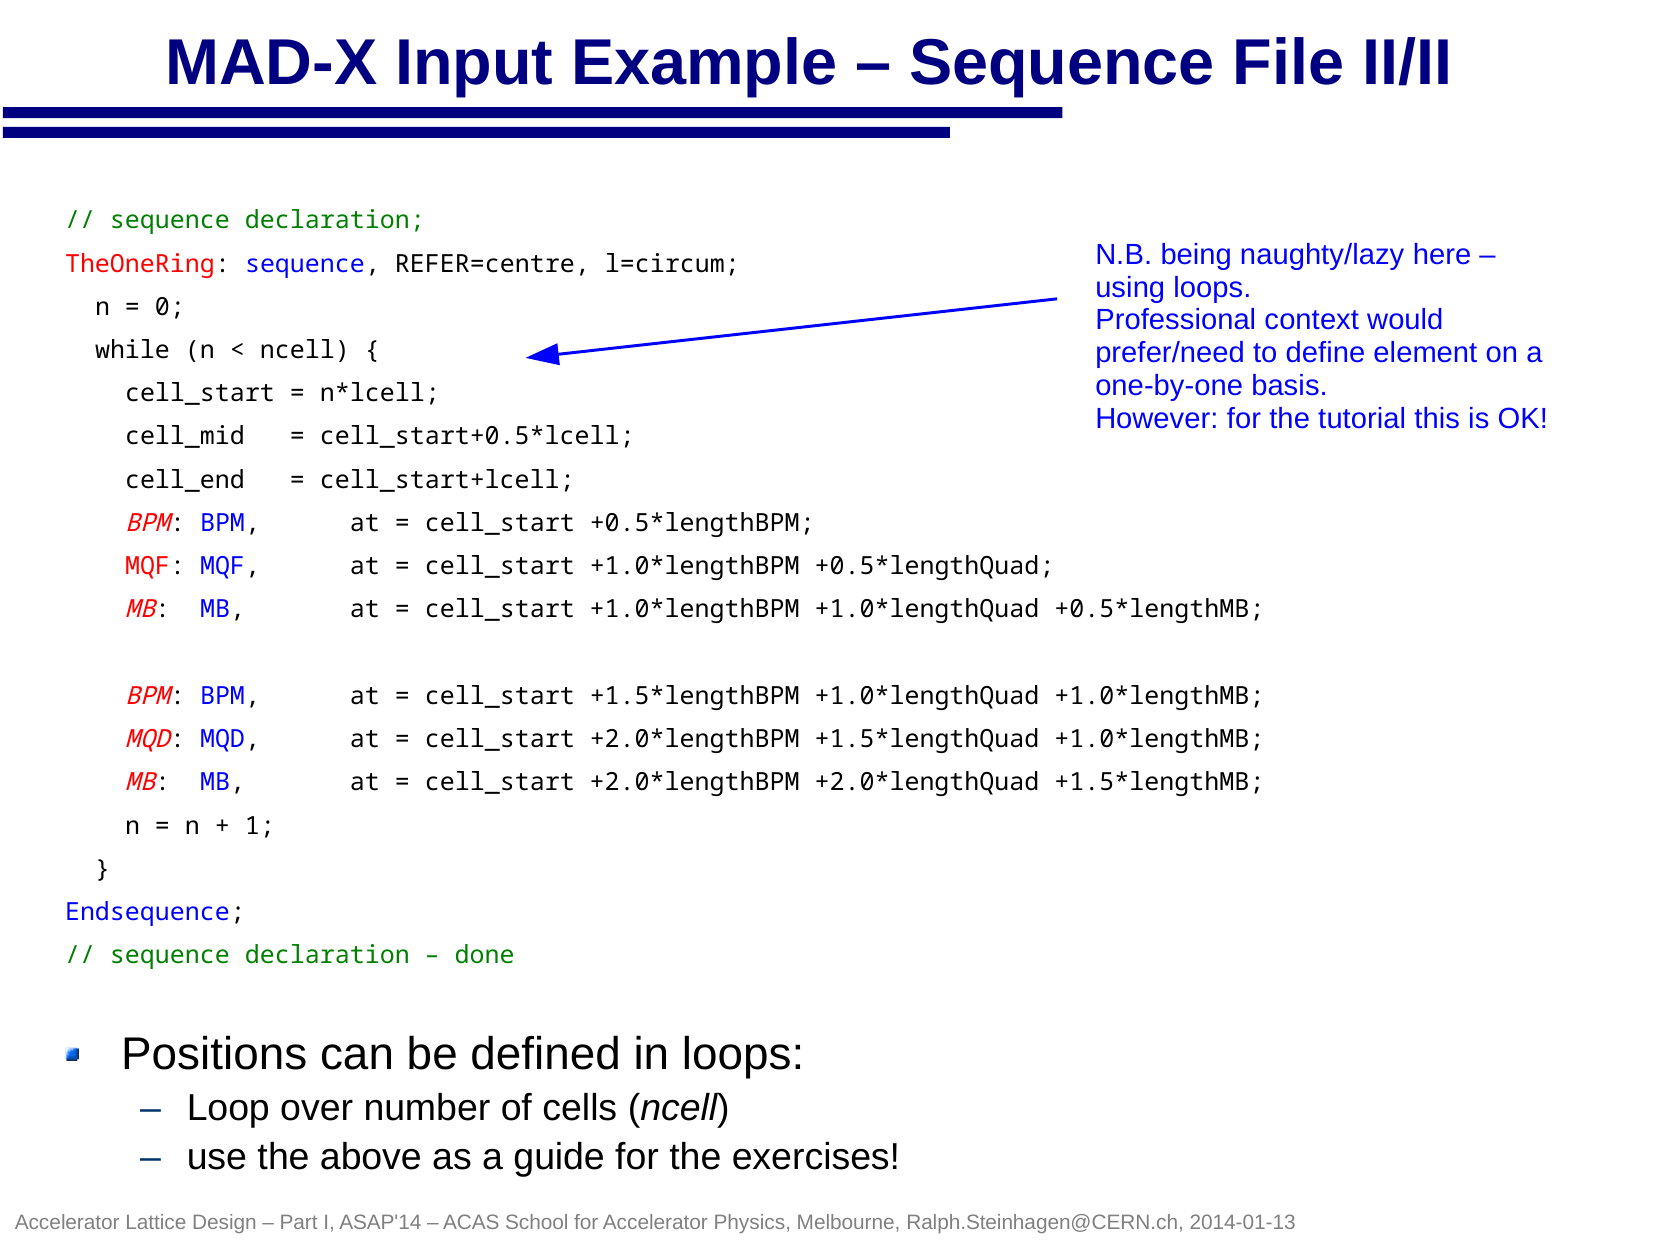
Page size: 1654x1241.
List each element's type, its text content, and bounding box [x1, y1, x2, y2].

list // sequence declaration; TheOneRing: sequence, REFER=centre, l=circum; n = 0; while (n < ncell) { cell_start = n*lcell; cell_mid = cell_start+0.5*lcell; cell_end = cell_start+lcell; BPM: BPM, at = cell_start +0.5*lengthBPM; MQF: MQF, at = cell_start +1.0*lengthBPM +0.5*lengthQuad; MB: MB, at = cell_start +1.0*lengthBPM +1.0*lengthQuad +0.5*lengthMB; BPM: BPM, at = cell_start +1.5*lengthBPM +1.0*lengthQuad +1.0*lengthMB; MQD: MQD, at = cell_start +2.0*lengthBPM +1.5*lengthQuad +1.0*lengthMB; MB: MB, at = cell_start +2.0*lengthBPM +2.0*lengthQuad +1.5*lengthMB; n = n + 1; } Endsequence; // sequence declaration – done Positions can be defined in loops: Loop over number of cells (ncell) use the above as a guide for the exercises! [65, 192, 1628, 1205]
title MAD-X Input Example – Sequence File II/II [165, 0, 1512, 124]
text_box N.B. being naughty/lazy here – using loops. Professional context would prefer/need to define element on a one-by-one basis. However: for the tutorial this is OK! [1080, 230, 1565, 442]
